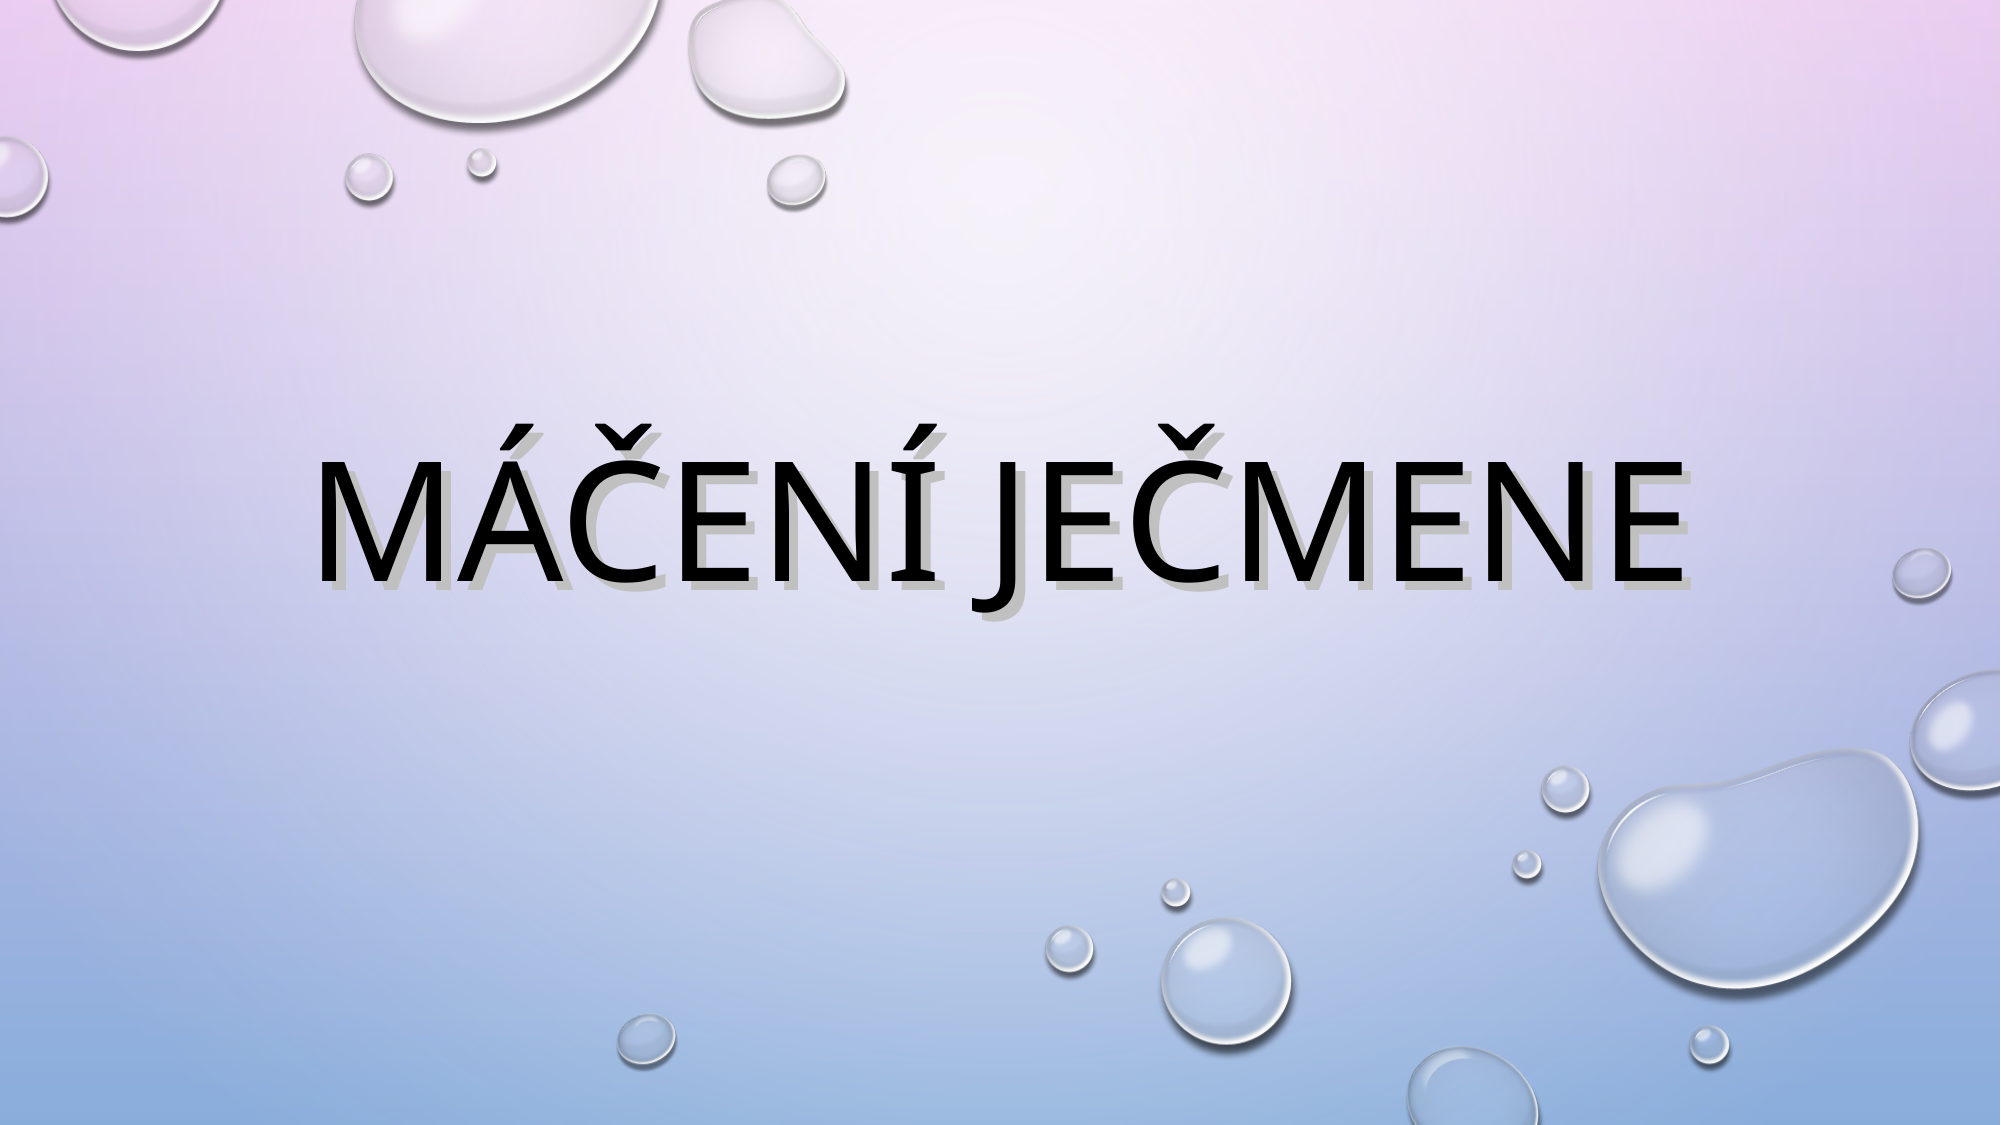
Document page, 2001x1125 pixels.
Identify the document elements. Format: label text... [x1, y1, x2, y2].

title Máčení ječmene [287, 213, 1713, 625]
subtitle [287, 637, 1713, 863]
